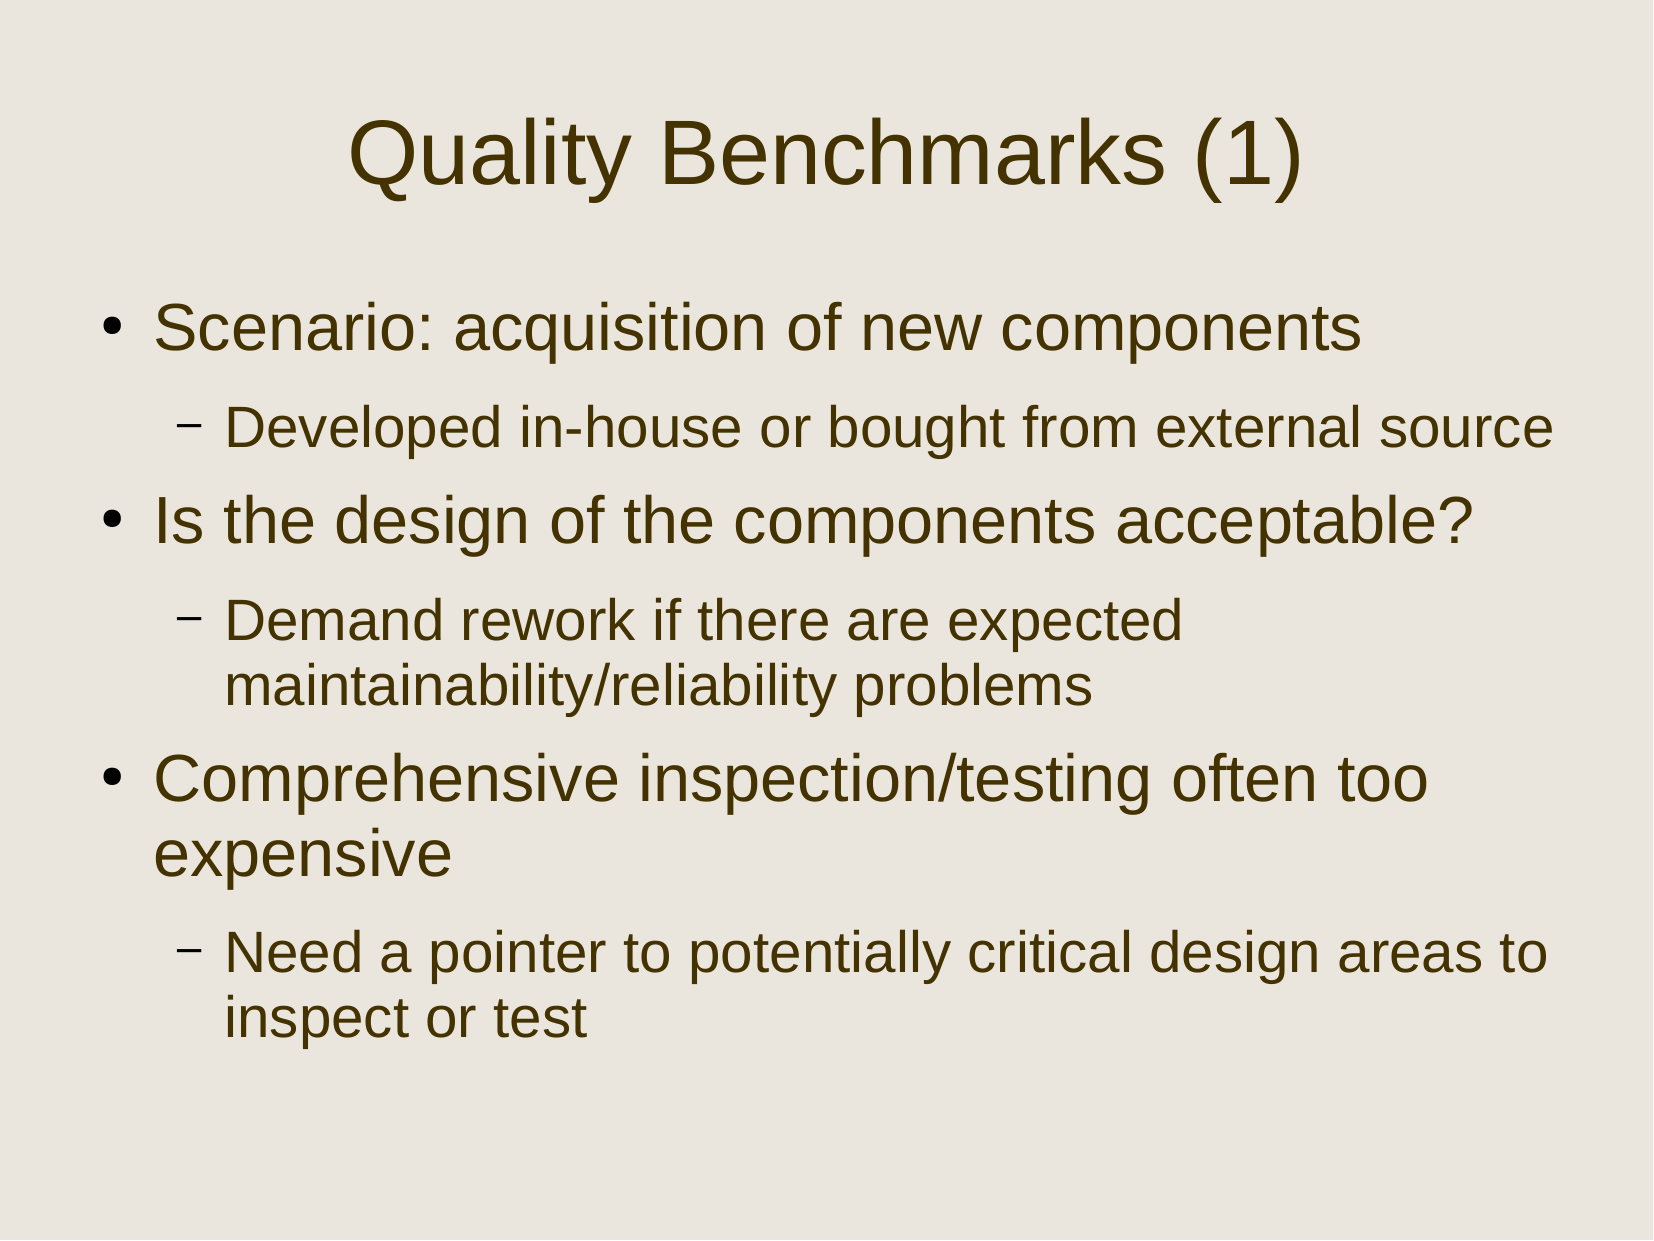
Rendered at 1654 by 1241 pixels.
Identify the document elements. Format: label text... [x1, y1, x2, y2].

title Quality Benchmarks (1) [82, 49, 1571, 257]
list Scenario: acquisition of new components Developed in-house or bought from external source Is the design of the components acceptable? Demand rework if there are expected maintainability/reliability problems Comprehensive inspection/testing often too expensive Need a pointer to potentially critical design areas to inspect or test [82, 290, 1571, 1109]
